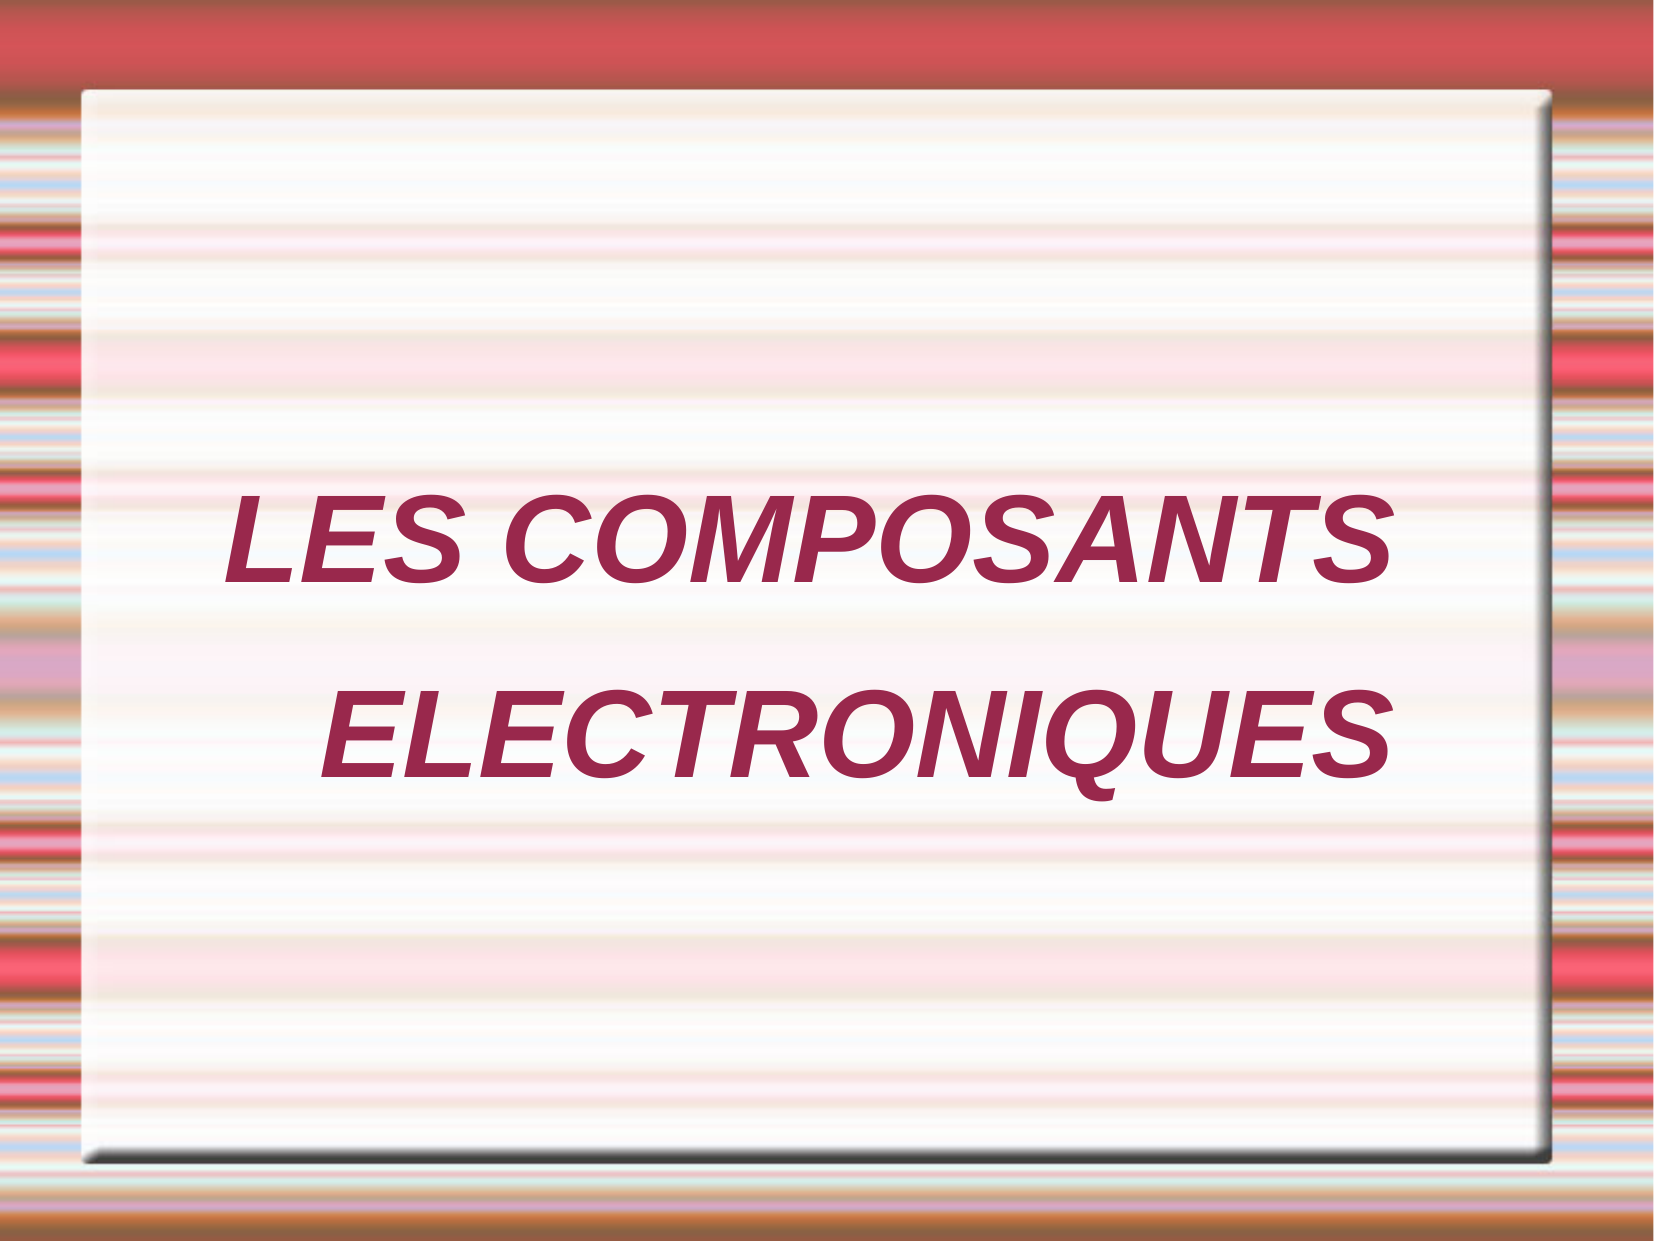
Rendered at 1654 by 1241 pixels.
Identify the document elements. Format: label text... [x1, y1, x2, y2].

picture [0, 0, 1654, 1241]
title LES COMPOSANTS ELECTRONIQUES [121, 122, 1534, 1152]
